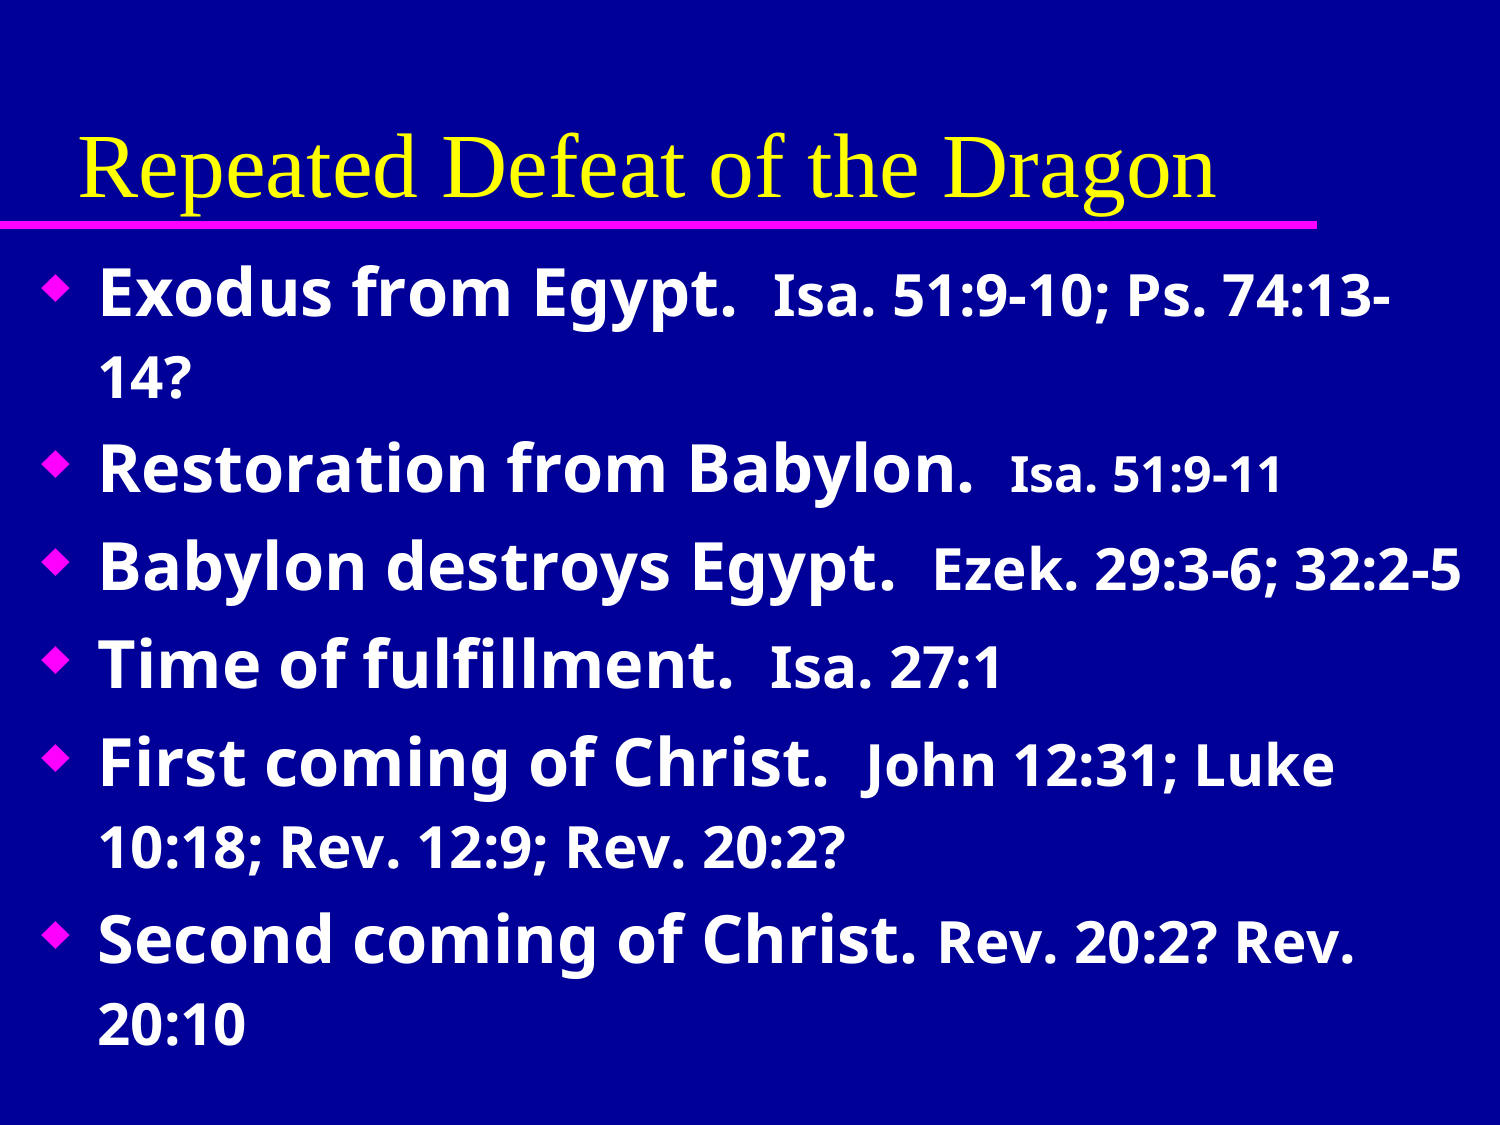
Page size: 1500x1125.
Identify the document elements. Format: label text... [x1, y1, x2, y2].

title Repeated Defeat of the Dragon [62, 43, 1338, 225]
list Exodus from Egypt. Isa. 51:9-10; Ps. 74:13-14? Restoration from Babylon. Isa. 51:9-11 Babylon destroys Egypt. Ezek. 29:3-6; 32:2-5 Time of fulfillment. Isa. 27:1 First coming of Christ. John 12:31; Luke 10:18; Rev. 12:9; Rev. 20:2? Second coming of Christ. Rev. 20:2? Rev. 20:10 [26, 237, 1487, 1075]
